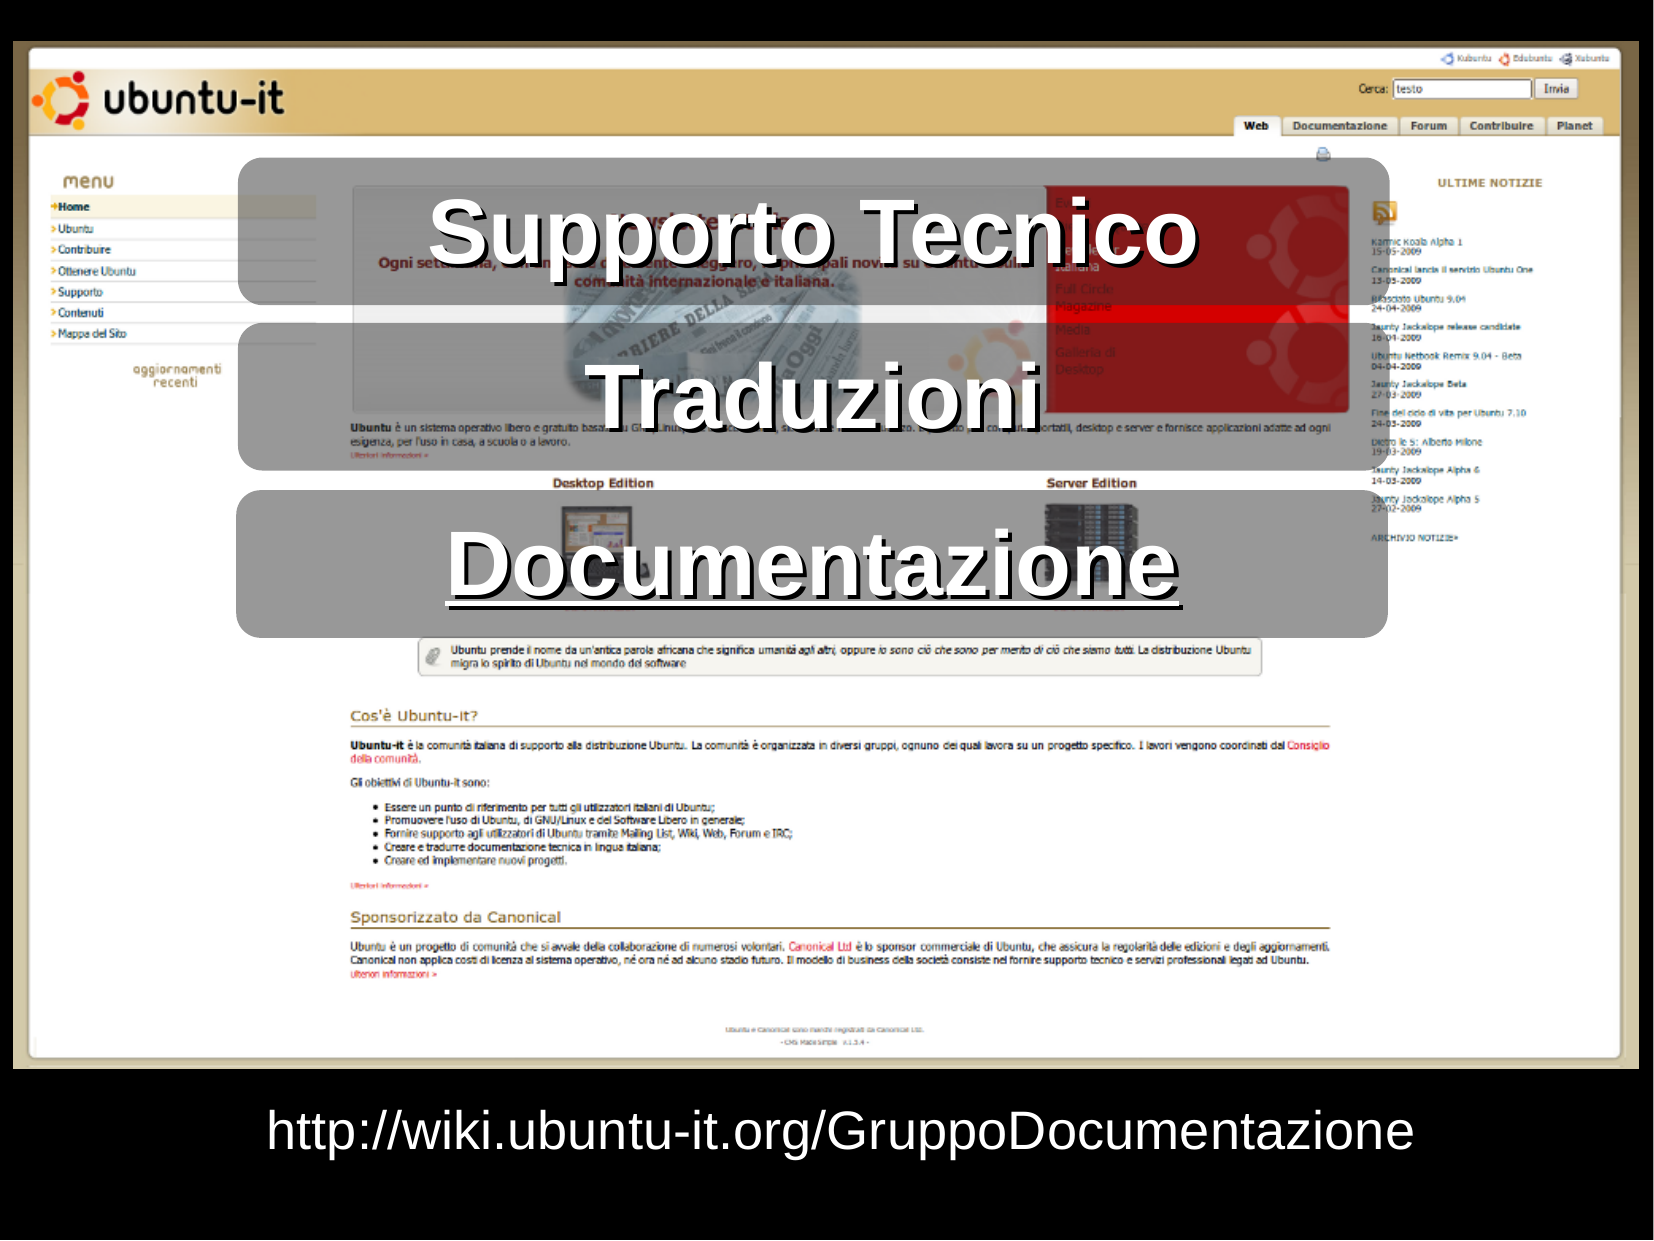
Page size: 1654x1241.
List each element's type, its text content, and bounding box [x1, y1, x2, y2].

text_box Documentazione [236, 490, 1388, 638]
text_box http://wiki.ubuntu-it.org/GruppoDocumentazione [29, 1093, 1654, 1211]
text_box Traduzioni [237, 322, 1390, 471]
picture [13, 41, 1639, 1069]
text_box Supporto Tecnico [237, 157, 1390, 306]
